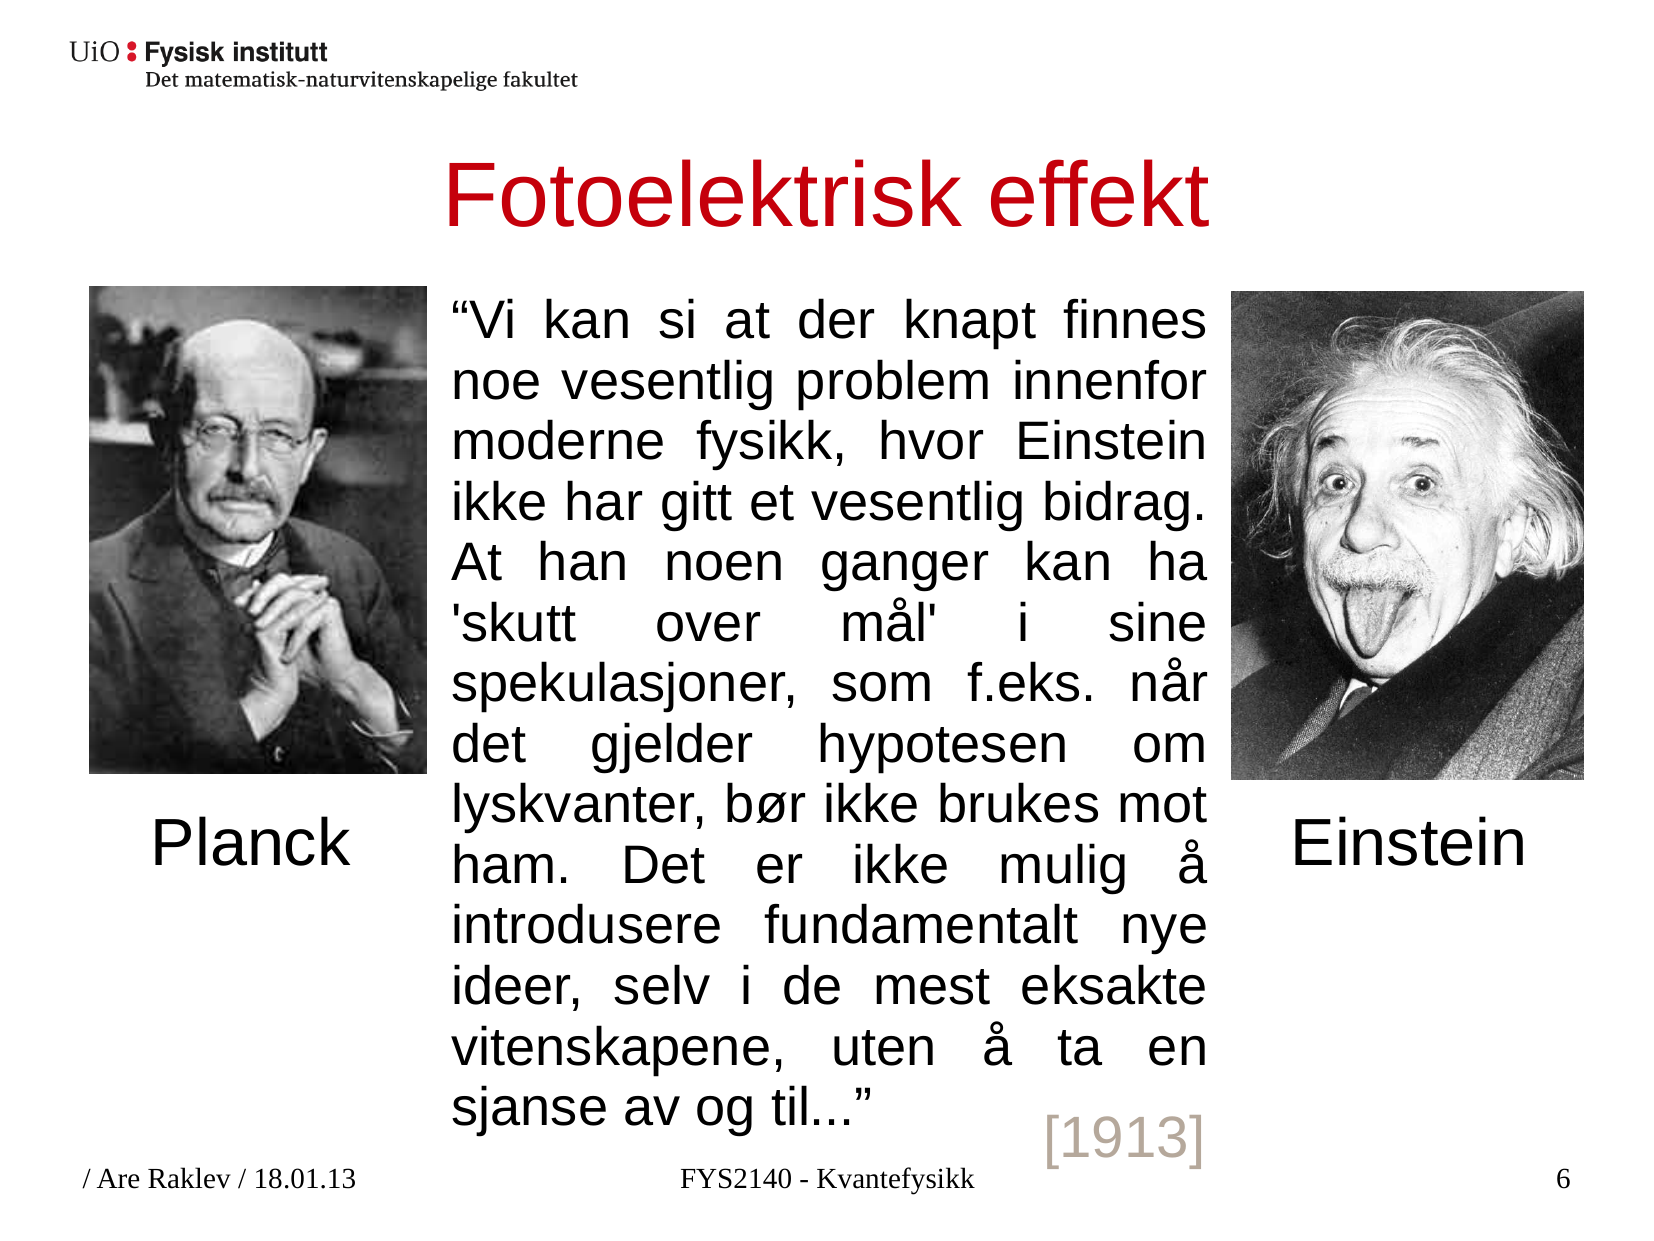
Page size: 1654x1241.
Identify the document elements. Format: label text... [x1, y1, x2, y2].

picture [68, 37, 581, 93]
title Fotoelektrisk effekt [82, 90, 1571, 298]
text_box [1913] [1028, 1097, 1221, 1178]
picture [89, 286, 427, 774]
text_box “Vi kan si at der knapt finnes noe vesentlig problem innenfor moderne fysikk, hvor Einstein ikke har gitt et vesentlig bidrag. At han noen ganger kan ha 'skutt over mål' i sine spekulasjoner, som f.eks. når det gjelder hypotesen om lyskvanter, bør ikke brukes mot ham. Det er ikke mulig å introdusere fundamentalt nye ideer, selv i de mest eksakte vitenskapene, uten å ta en sjanse av og til...” [436, 282, 1224, 1145]
text_box Planck [136, 797, 366, 887]
text_box Einstein [1275, 797, 1543, 887]
picture [1231, 291, 1584, 780]
